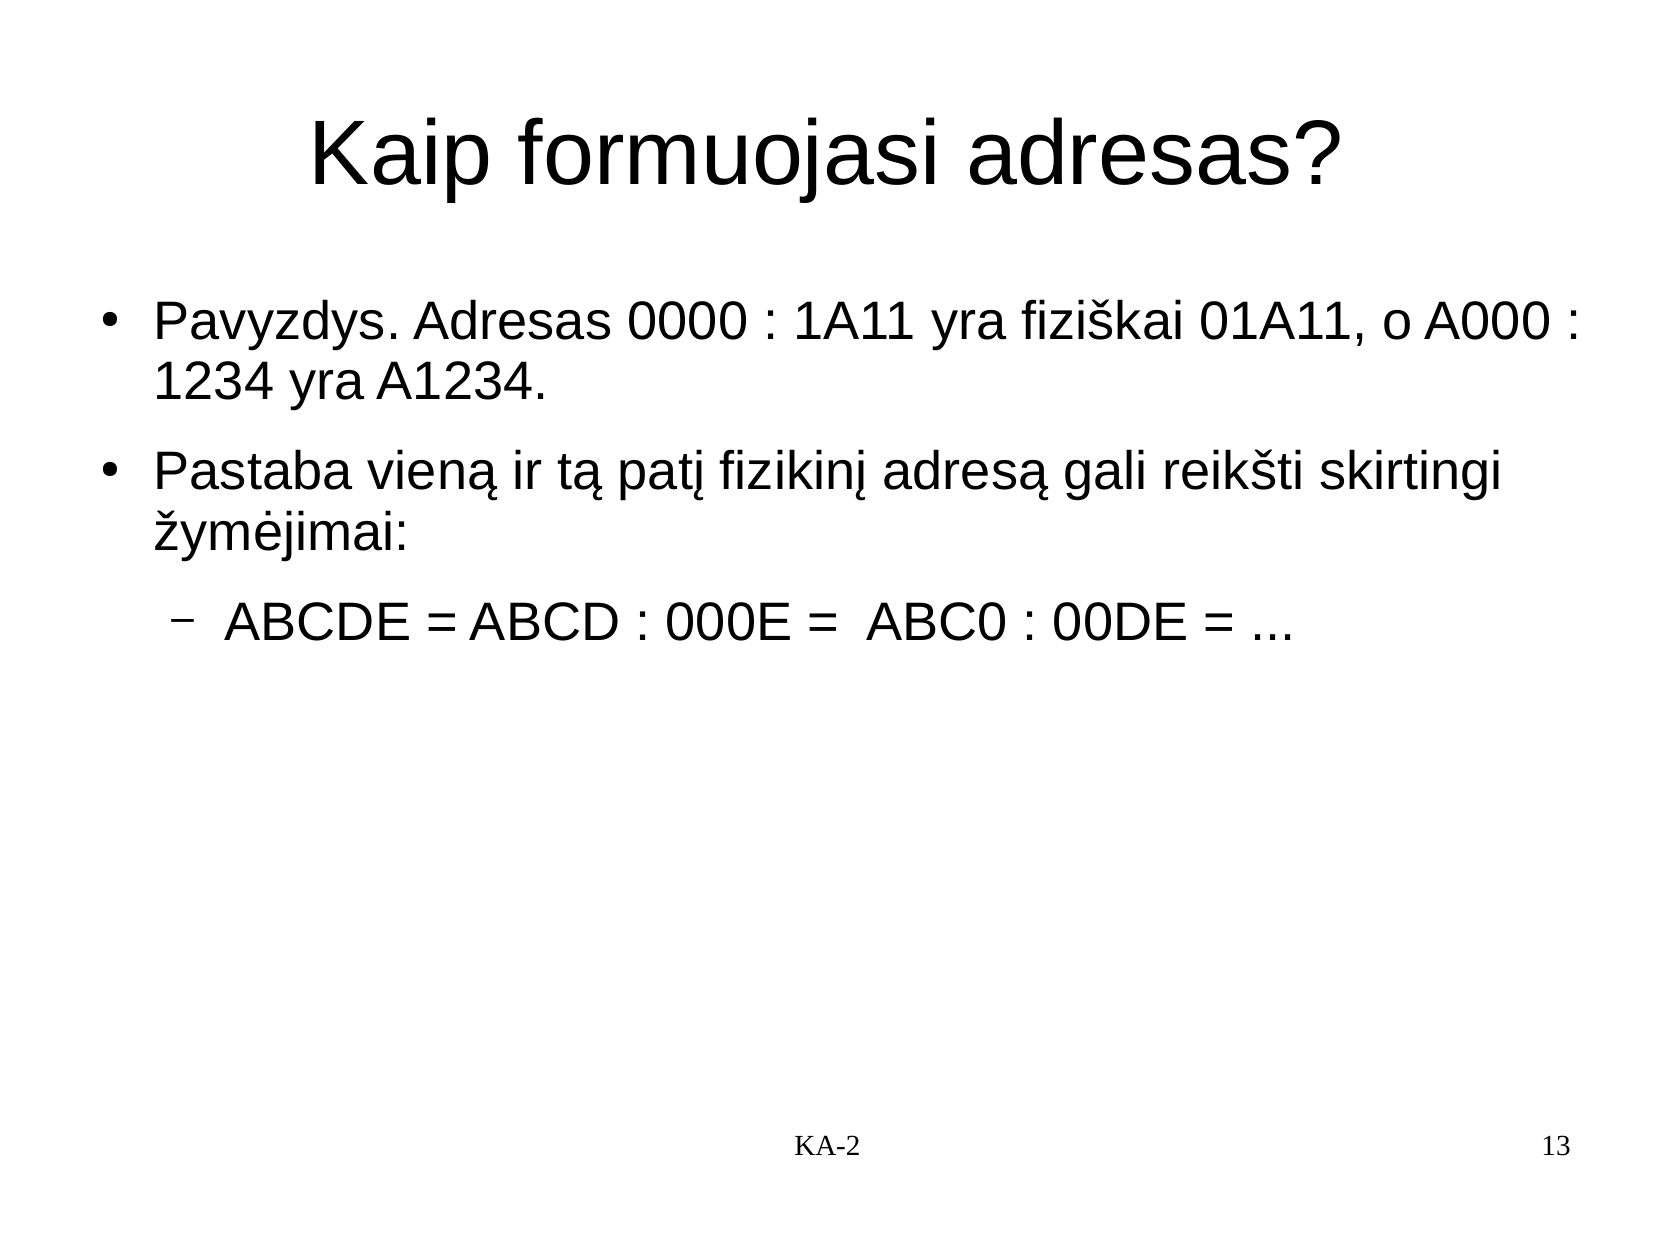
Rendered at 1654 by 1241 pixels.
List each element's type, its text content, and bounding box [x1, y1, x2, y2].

list Pavyzdys. Adresas 0000 : 1A11 yra fiziškai 01A11, o A000 : 1234 yra A1234. Pastaba vieną ir tą patį fizikinį adresą gali reikšti skirtingi žymėjimai: ABCDE = ABCD : 000E = ABC0 : 00DE = ... [82, 290, 1607, 1158]
title Kaip formuojasi adresas? [82, 49, 1571, 257]
